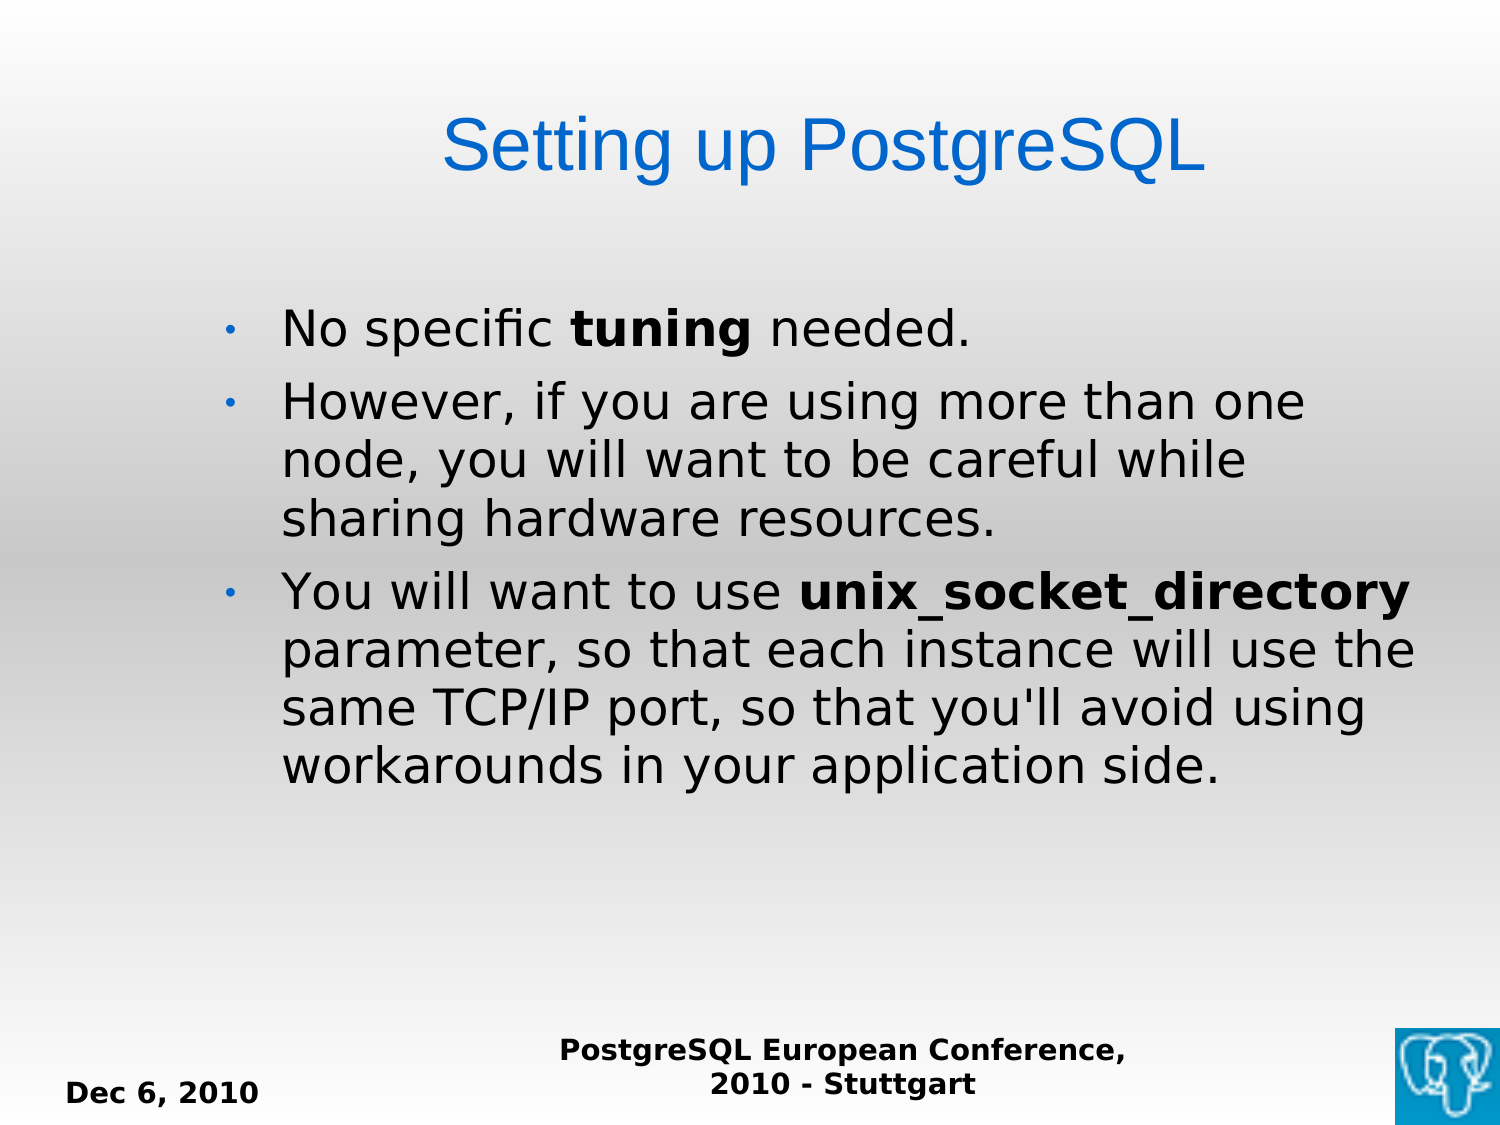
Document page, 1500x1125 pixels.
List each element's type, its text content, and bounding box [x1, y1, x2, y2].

picture [1400, 1033, 1492, 1118]
title Setting up PostgreSQL [224, 49, 1425, 238]
list No specific tuning needed. However, if you are using more than one node, you will want to be careful while sharing hardware resources. You will want to use unix_socket_directory parameter, so that each instance will use the same TCP/IP port, so that you'll avoid using workarounds in your application side. [224, 299, 1425, 975]
